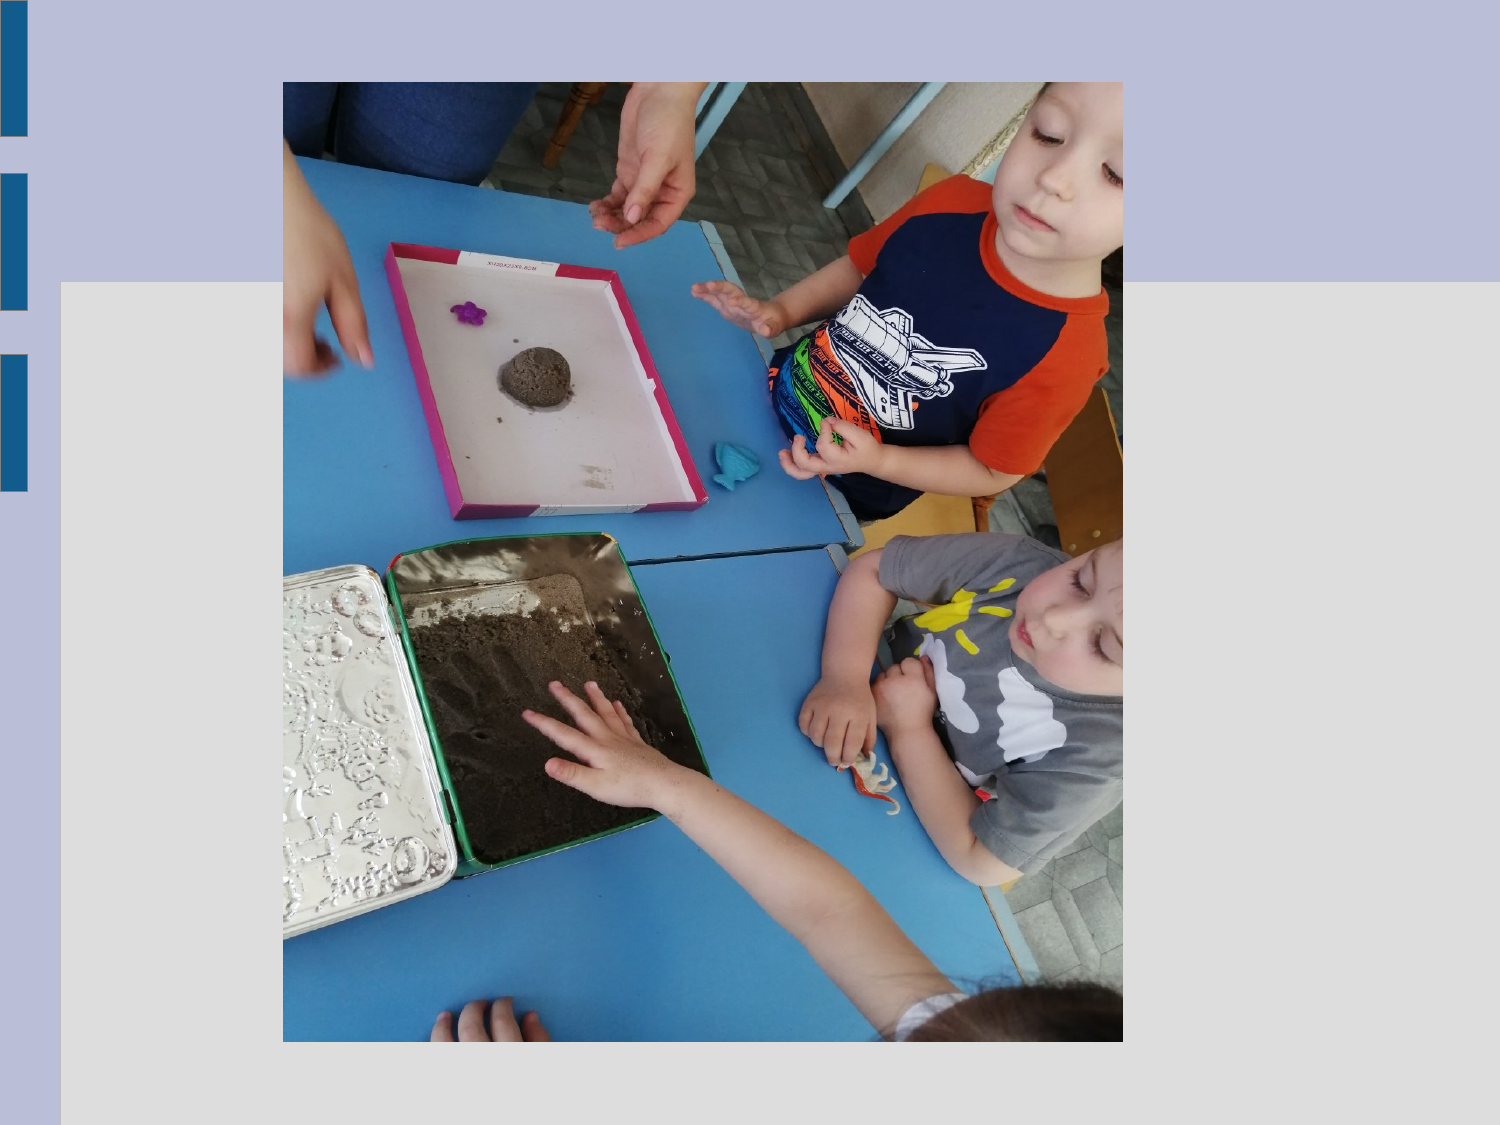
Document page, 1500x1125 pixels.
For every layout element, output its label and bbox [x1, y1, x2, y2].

picture [283, 82, 1123, 1042]
